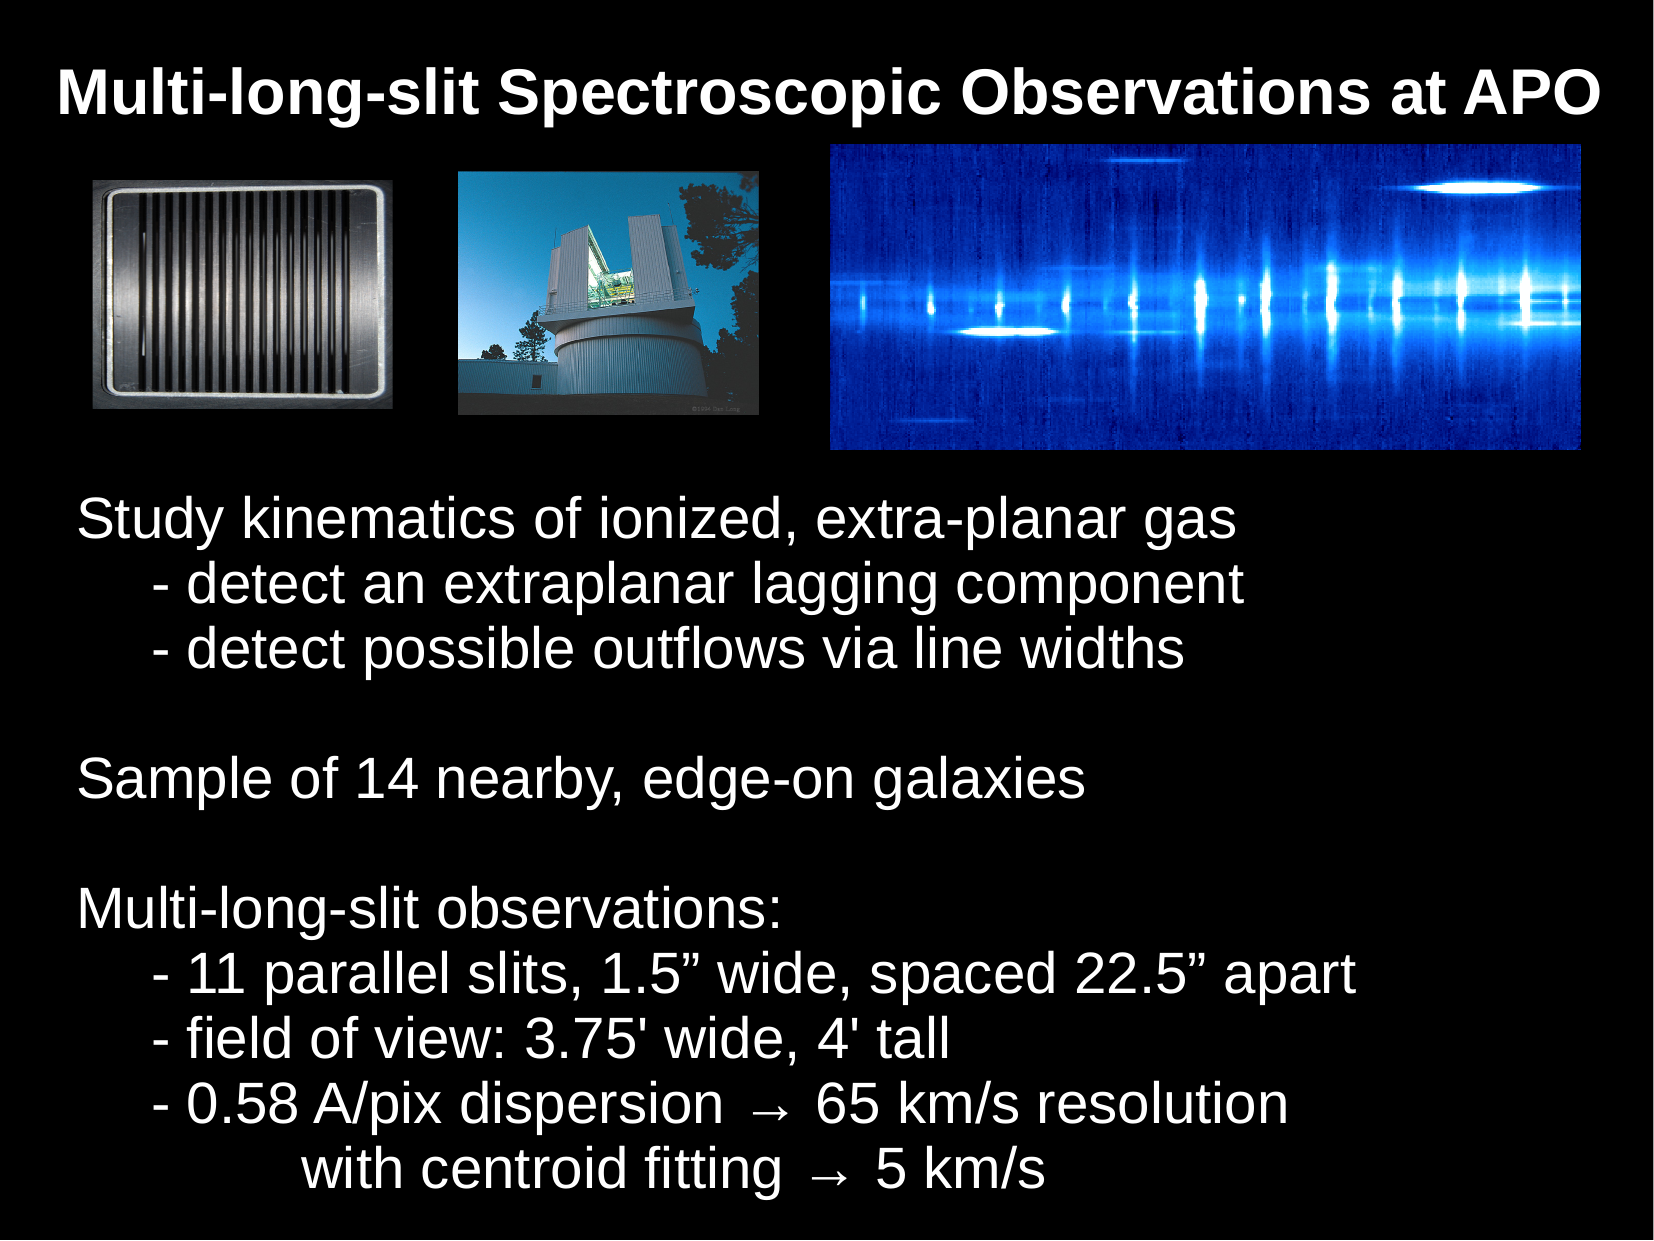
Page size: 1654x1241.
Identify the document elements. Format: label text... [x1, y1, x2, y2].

picture [830, 144, 1581, 450]
picture [92, 180, 393, 409]
text_box Study kinematics of ionized, extra-planar gas - detect an extraplanar lagging component - detect possible outflows via line widths Sample of 14 nearby, edge-on galaxies Multi-long-slit observations: - 11 parallel slits, 1.5” wide, spaced 22.5” apart - field of view: 3.75' wide, 4' tall - 0.58 A/pix dispersion → 65 km/s resolution with centroid fitting → 5 km/s [61, 478, 1587, 1209]
picture [458, 171, 759, 415]
text_box Multi-long-slit Spectroscopic Observations at APO [41, 48, 1626, 136]
